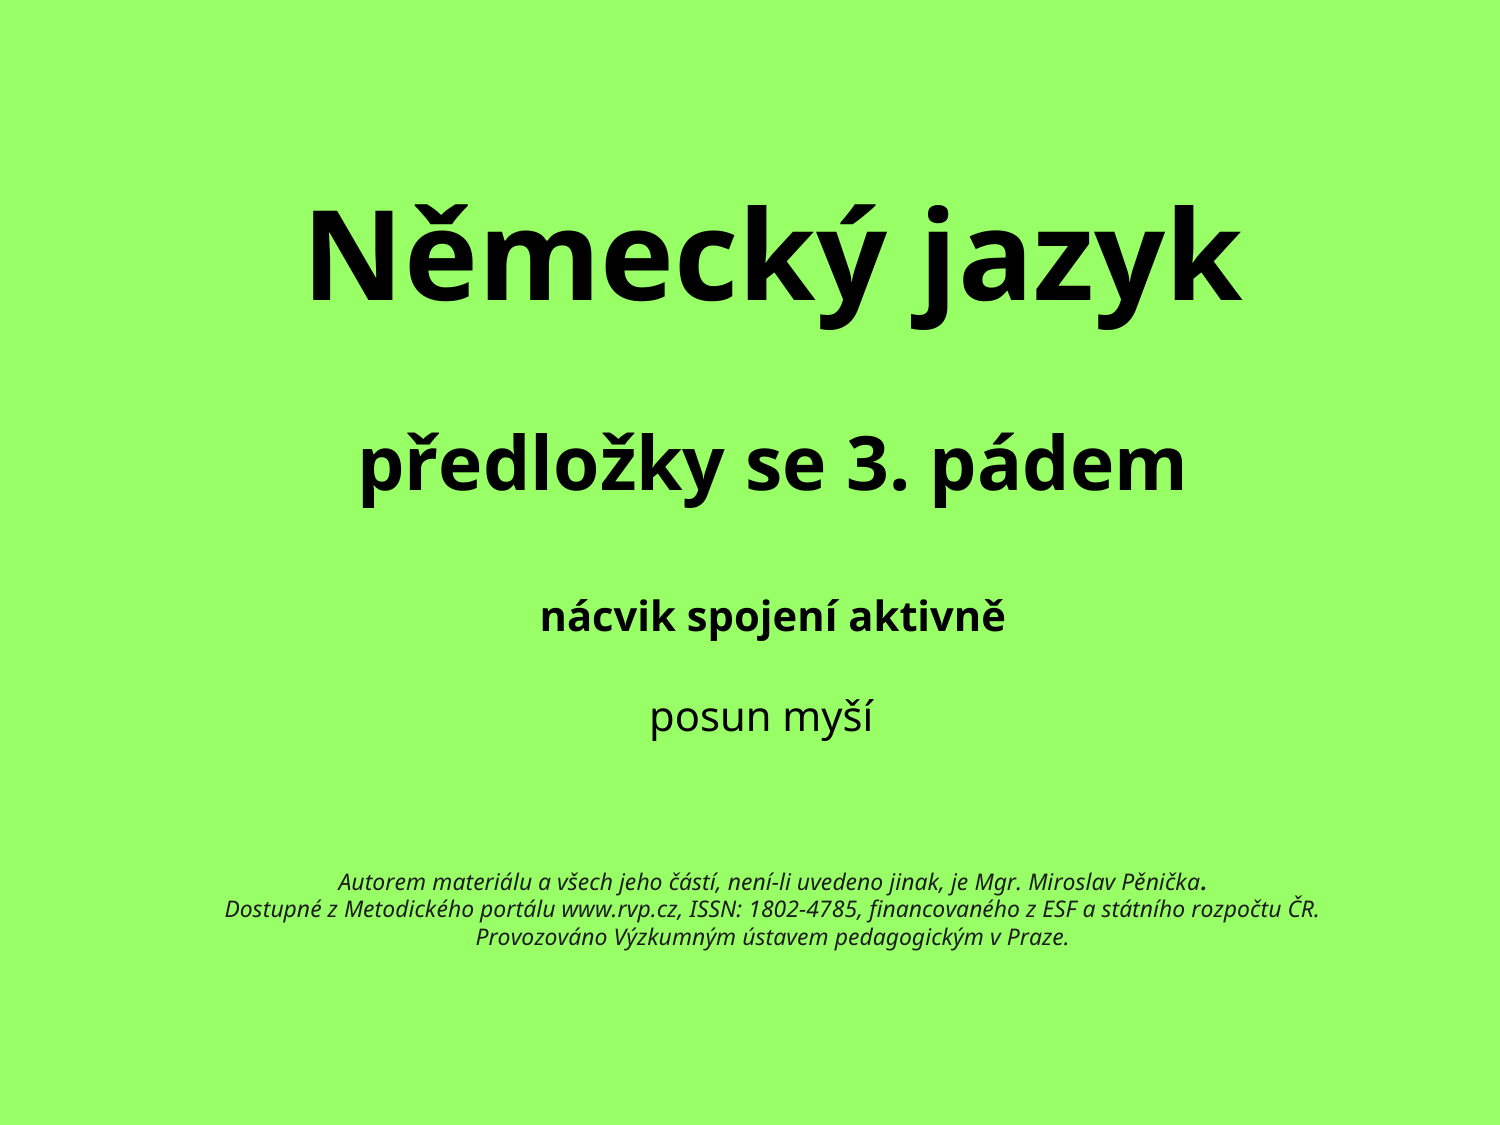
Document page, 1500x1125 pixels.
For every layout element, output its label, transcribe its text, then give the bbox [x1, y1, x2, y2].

title Německý jazyk předložky se 3. pádem nácvik spojení aktivně posun myší Autorem materiálu a všech jeho částí, není-li uvedeno jinak, je Mgr. Miroslav Pěnička. Dostupné z Metodického portálu www.rvp.cz, ISSN: 1802-4785, financovaného z ESF a státního rozpočtu ČR. Provozováno Výzkumným ústavem pedagogickým v Praze. [135, 90, 1411, 1035]
